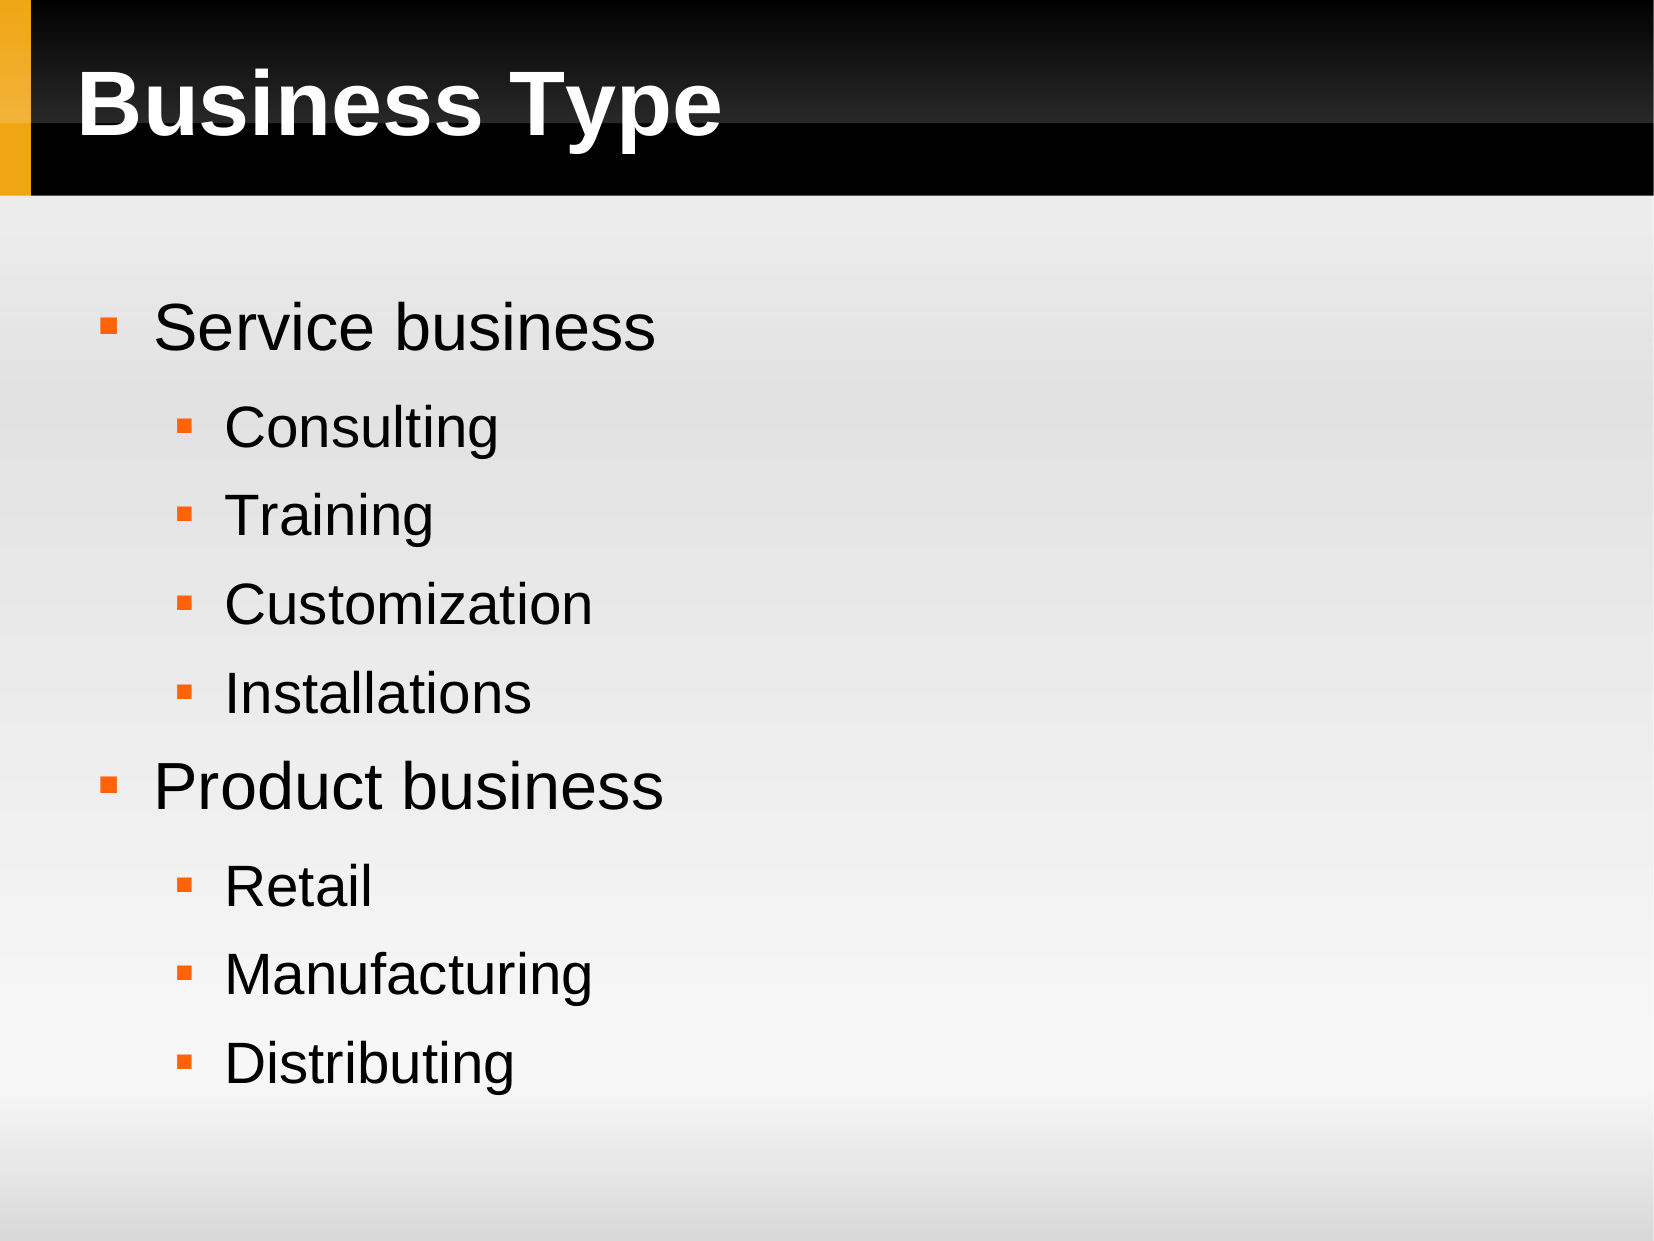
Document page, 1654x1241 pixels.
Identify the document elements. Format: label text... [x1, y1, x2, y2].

list Service business Consulting Training Customization Installations Product business Retail Manufacturing Distributing [82, 290, 1571, 1096]
picture [0, 0, 1654, 1241]
title Business Type [76, 7, 1565, 200]
